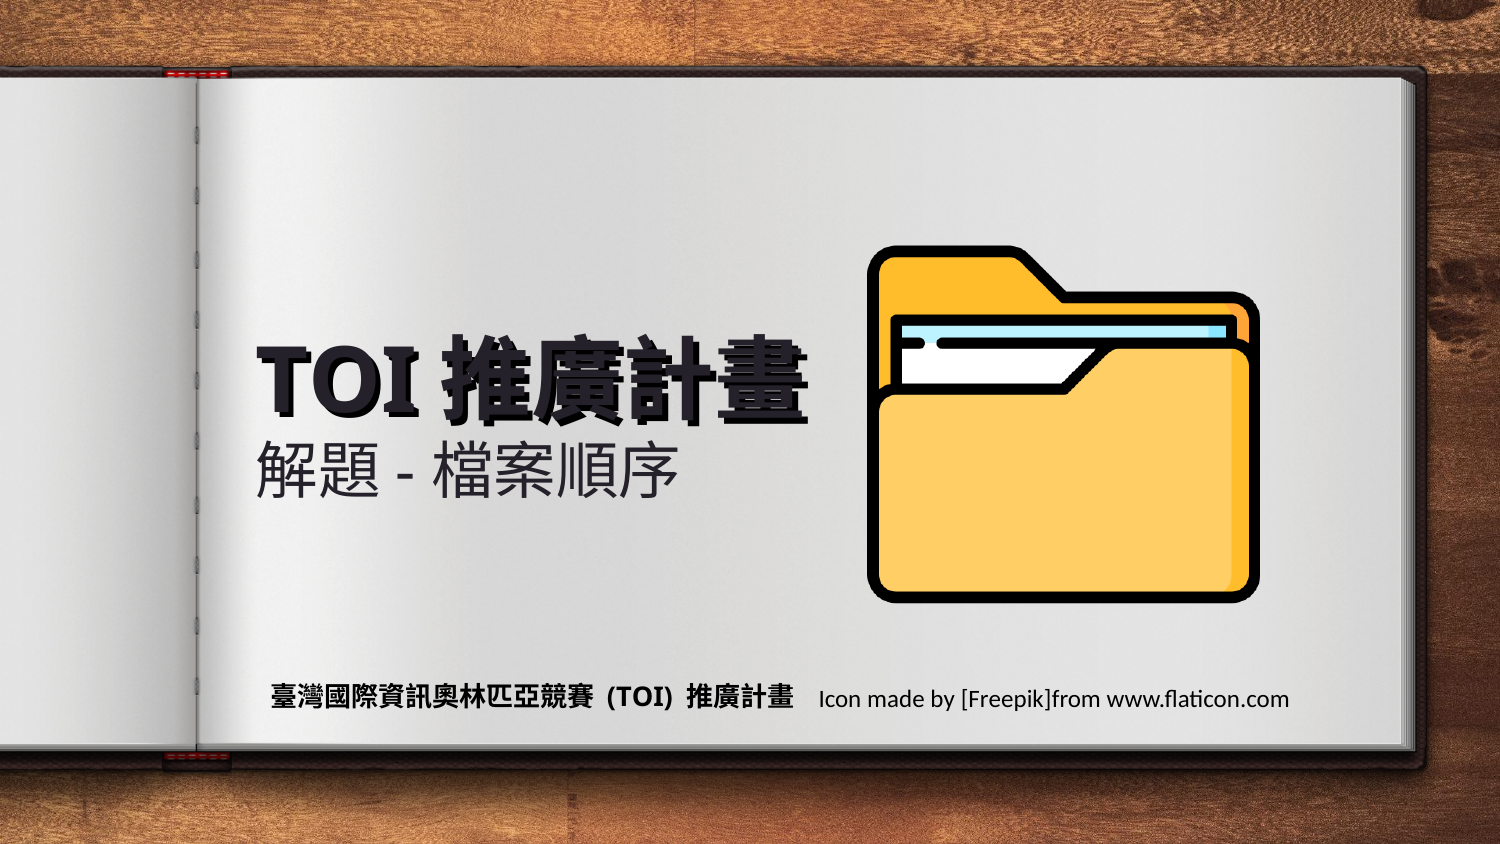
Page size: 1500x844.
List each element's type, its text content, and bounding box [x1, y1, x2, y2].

text_box Icon made by [Freepik]from www.flaticon.com [804, 675, 1385, 720]
title TOI推廣計畫 解題-檔案順序 [240, 262, 867, 565]
picture [867, 228, 1260, 620]
